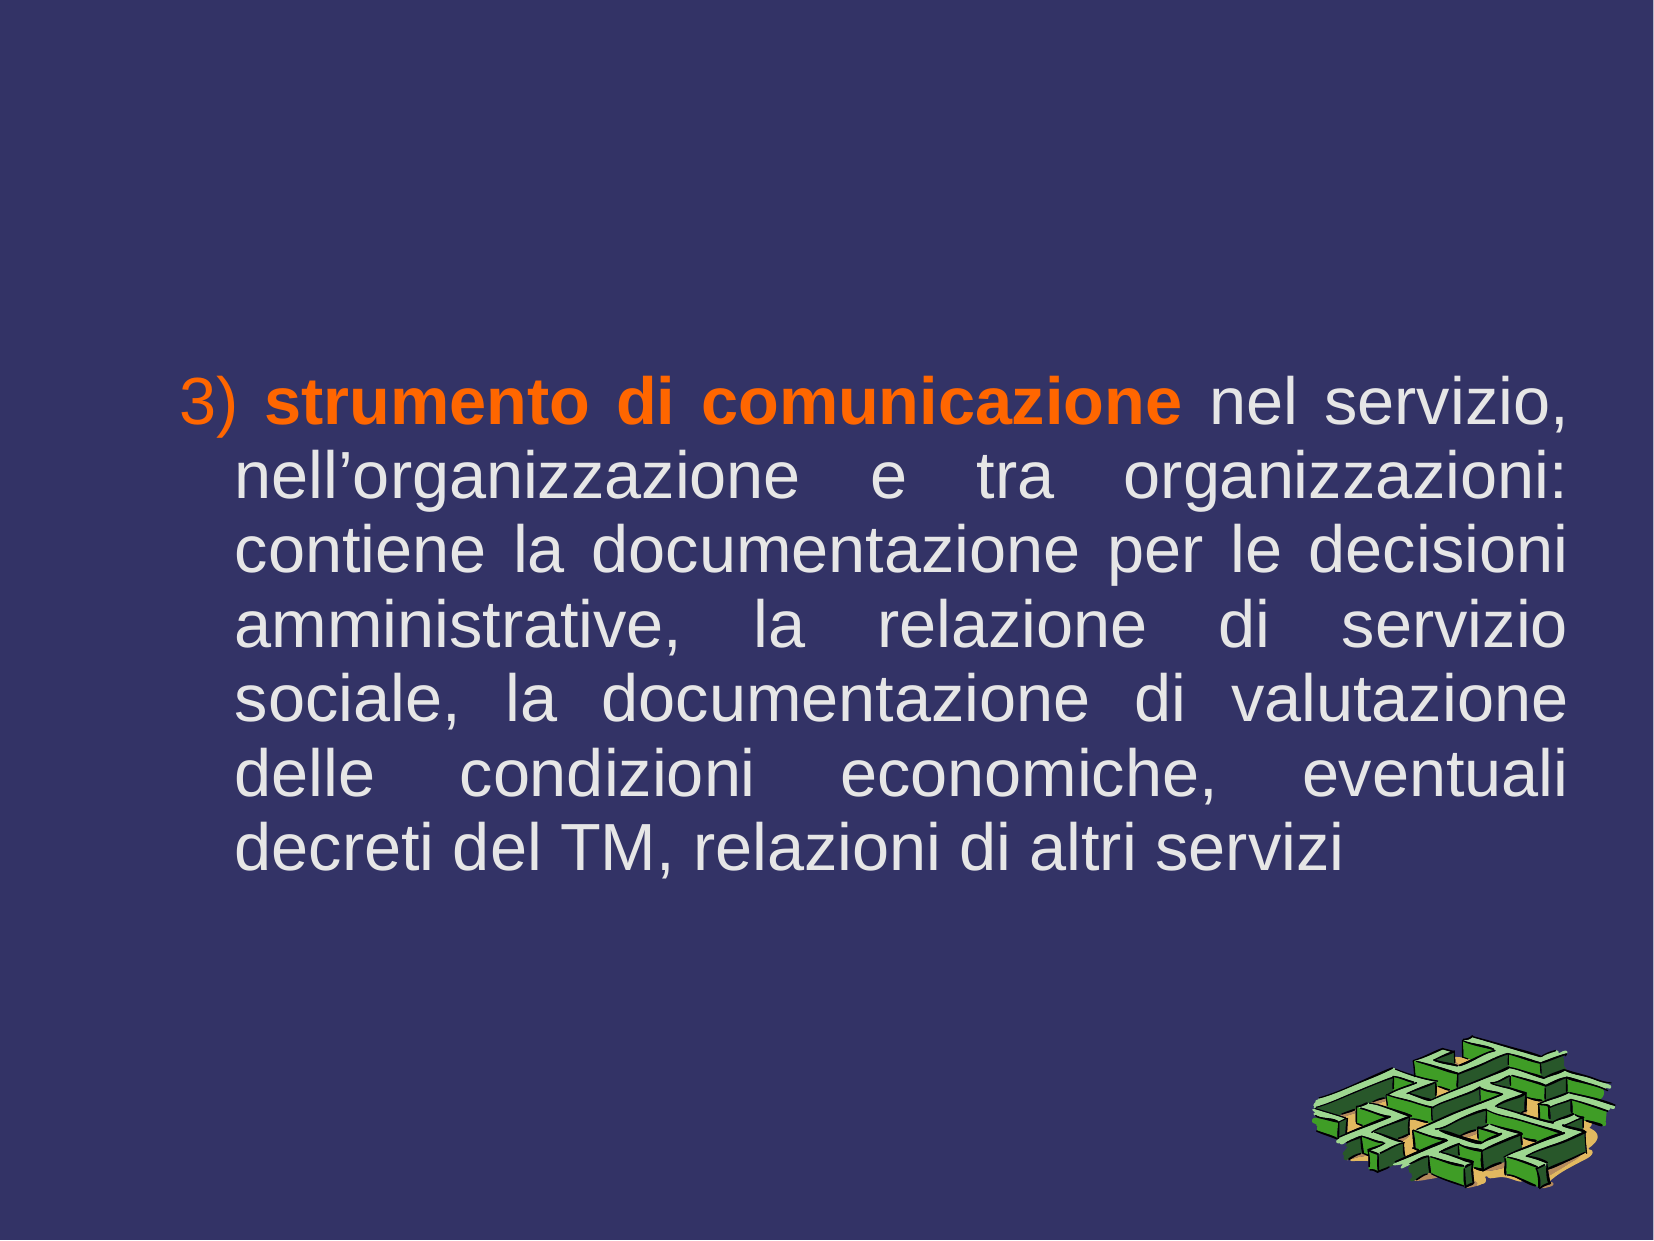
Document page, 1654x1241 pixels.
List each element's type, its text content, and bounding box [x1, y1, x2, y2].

text_box 3) strumento di comunicazione nel servizio, nell’organizzazione e tra organizzazioni: contiene la documentazione per le decisioni amministrative, la relazione di servizio sociale, la documentazione di valutazione delle condizioni economiche, eventuali decreti del TM, relazioni di altri servizi [178, 364, 1570, 1146]
